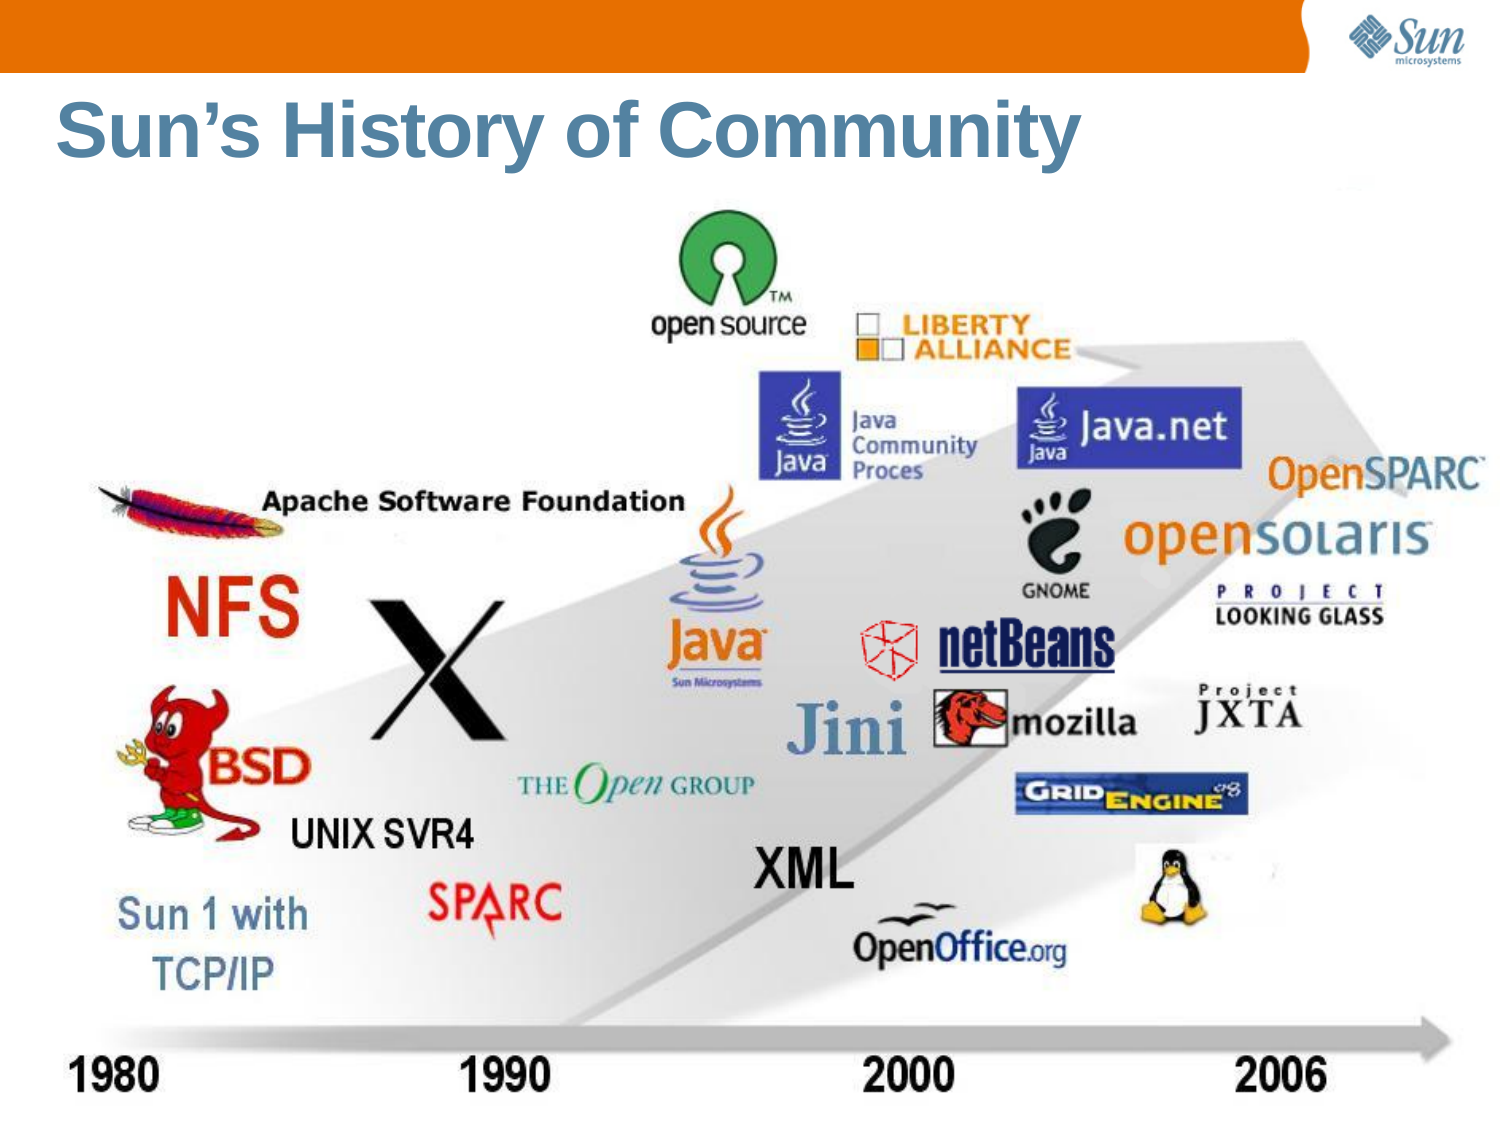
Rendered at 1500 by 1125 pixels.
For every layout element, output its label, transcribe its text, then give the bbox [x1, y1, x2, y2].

title Sun’s History of Community [55, 93, 1455, 175]
picture [0, 0, 1500, 73]
picture [0, 175, 1500, 1121]
